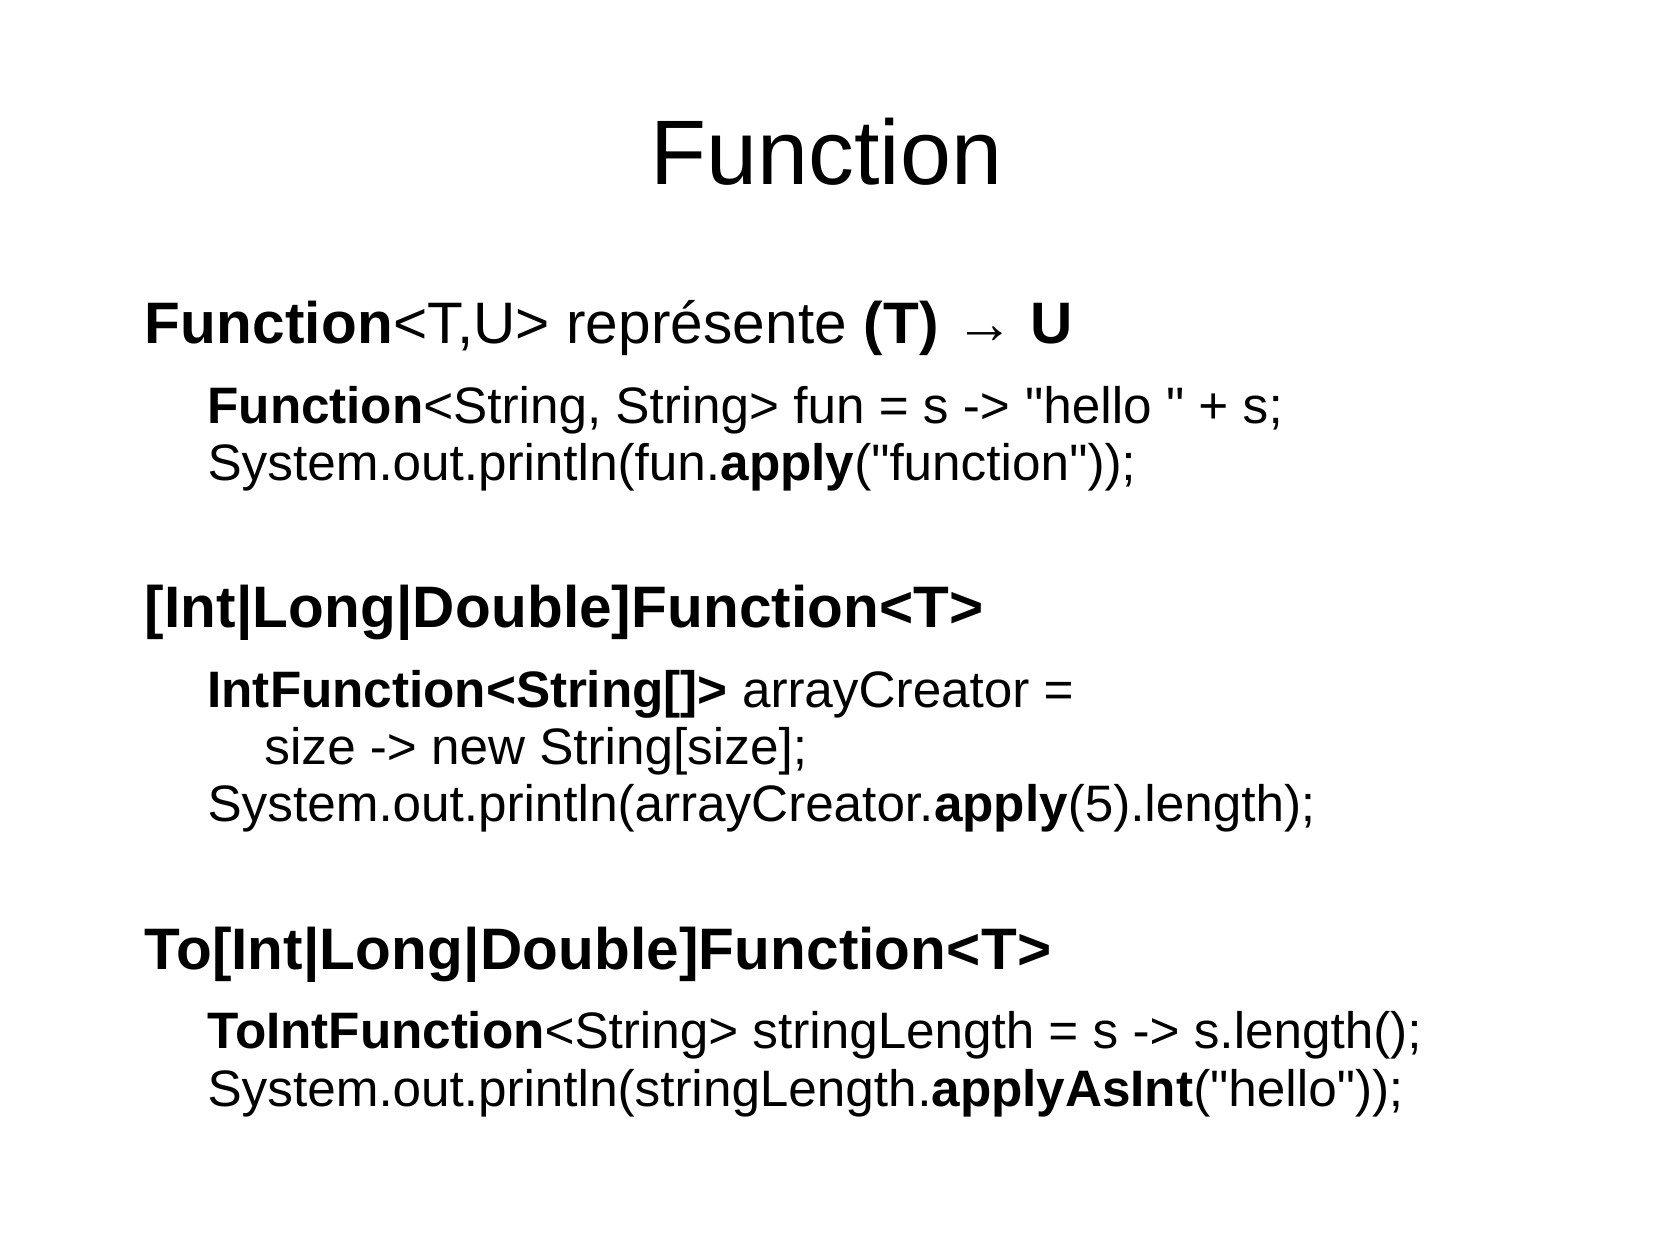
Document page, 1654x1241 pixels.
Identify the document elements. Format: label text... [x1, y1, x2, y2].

title Function [82, 49, 1571, 257]
list Function<T,U> représente (T) → U Function<String, String> fun = s -> "hello " + s; System.out.println(fun.apply("function")); [Int|Long|Double]Function<T> IntFunction<String[]> arrayCreator = size -> new String[size]; System.out.println(arrayCreator.apply(5).length); To[Int|Long|Double]Function<T> ToIntFunction<String> stringLength = s -> s.length(); System.out.println(stringLength.applyAsInt("hello")); [82, 290, 1571, 1126]
